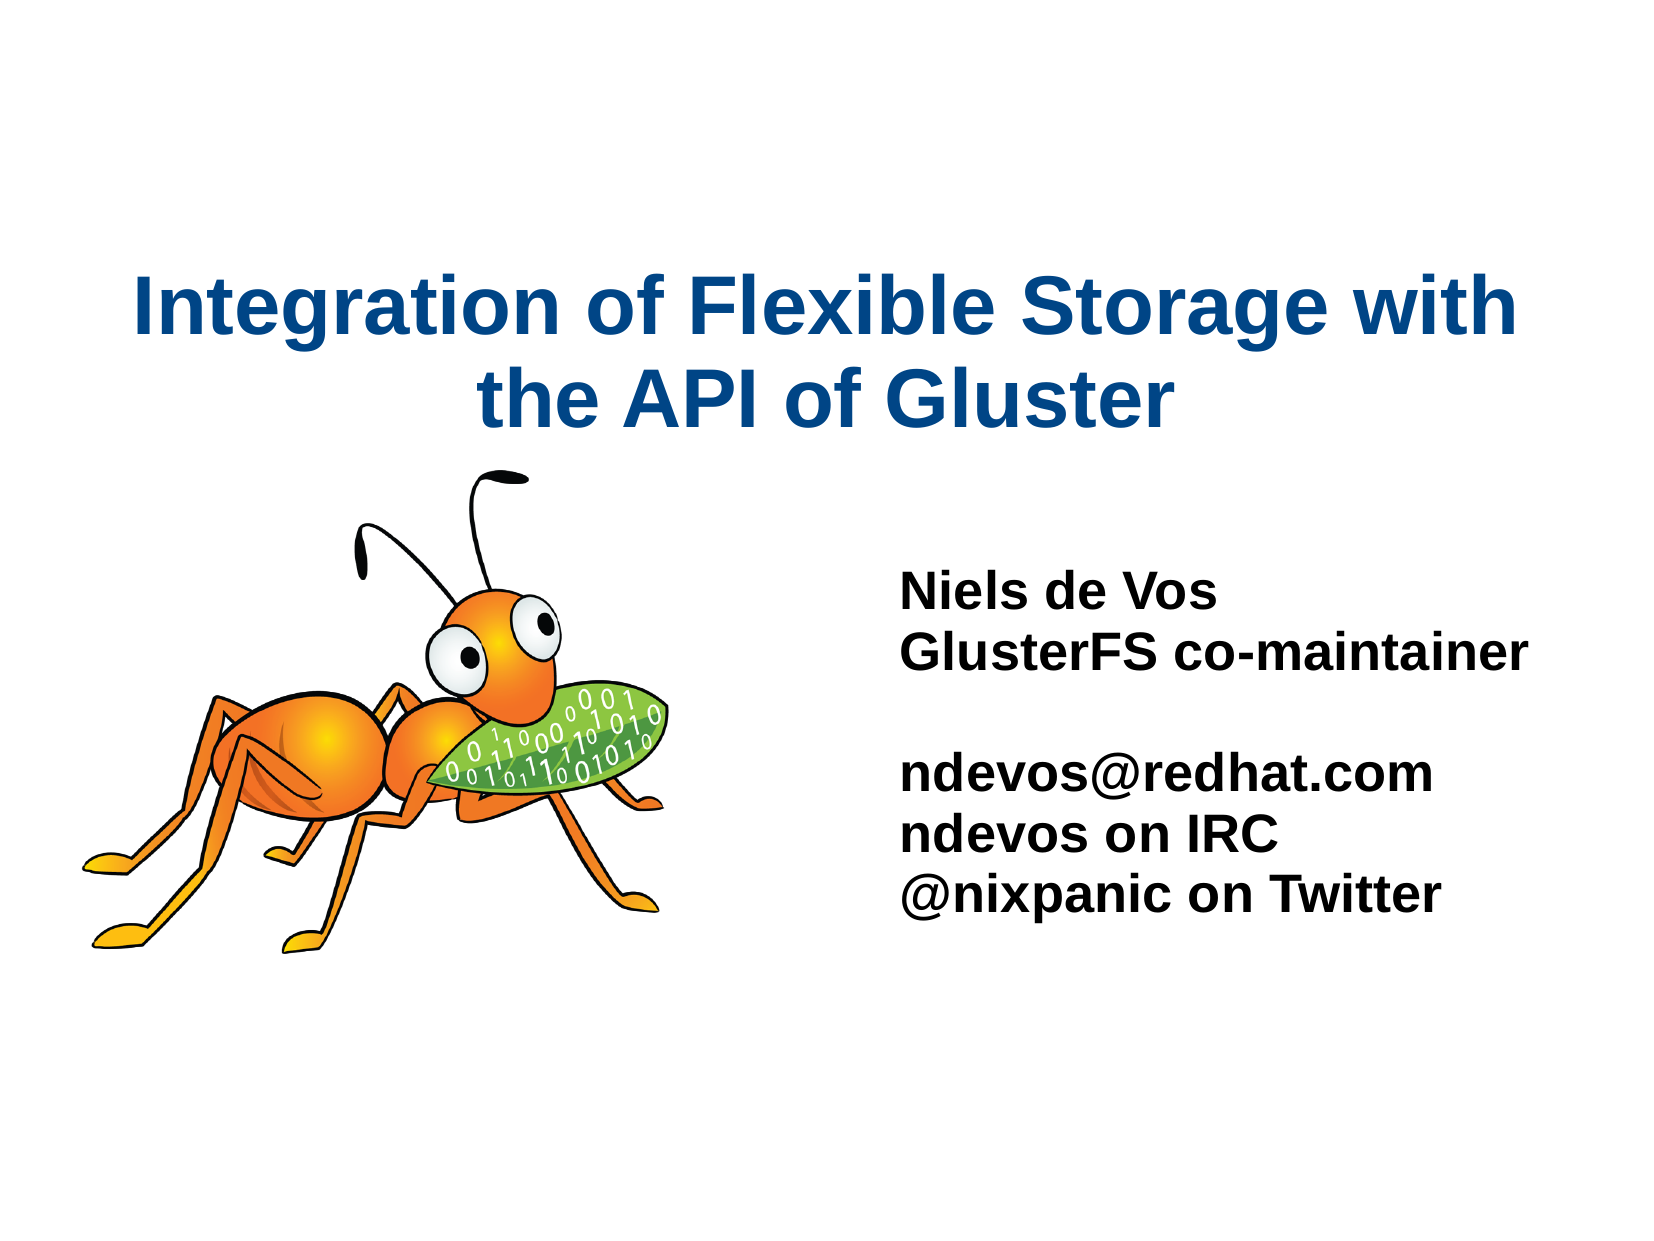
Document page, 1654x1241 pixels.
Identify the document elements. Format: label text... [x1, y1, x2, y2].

text_box Niels de Vos GlusterFS co-maintainer ndevos@redhat.com ndevos on IRC @nixpanic on Twitter [885, 553, 1591, 932]
picture [74, 464, 676, 961]
subtitle Integration of Flexible Storage with the API of Gluster [82, 213, 1571, 493]
